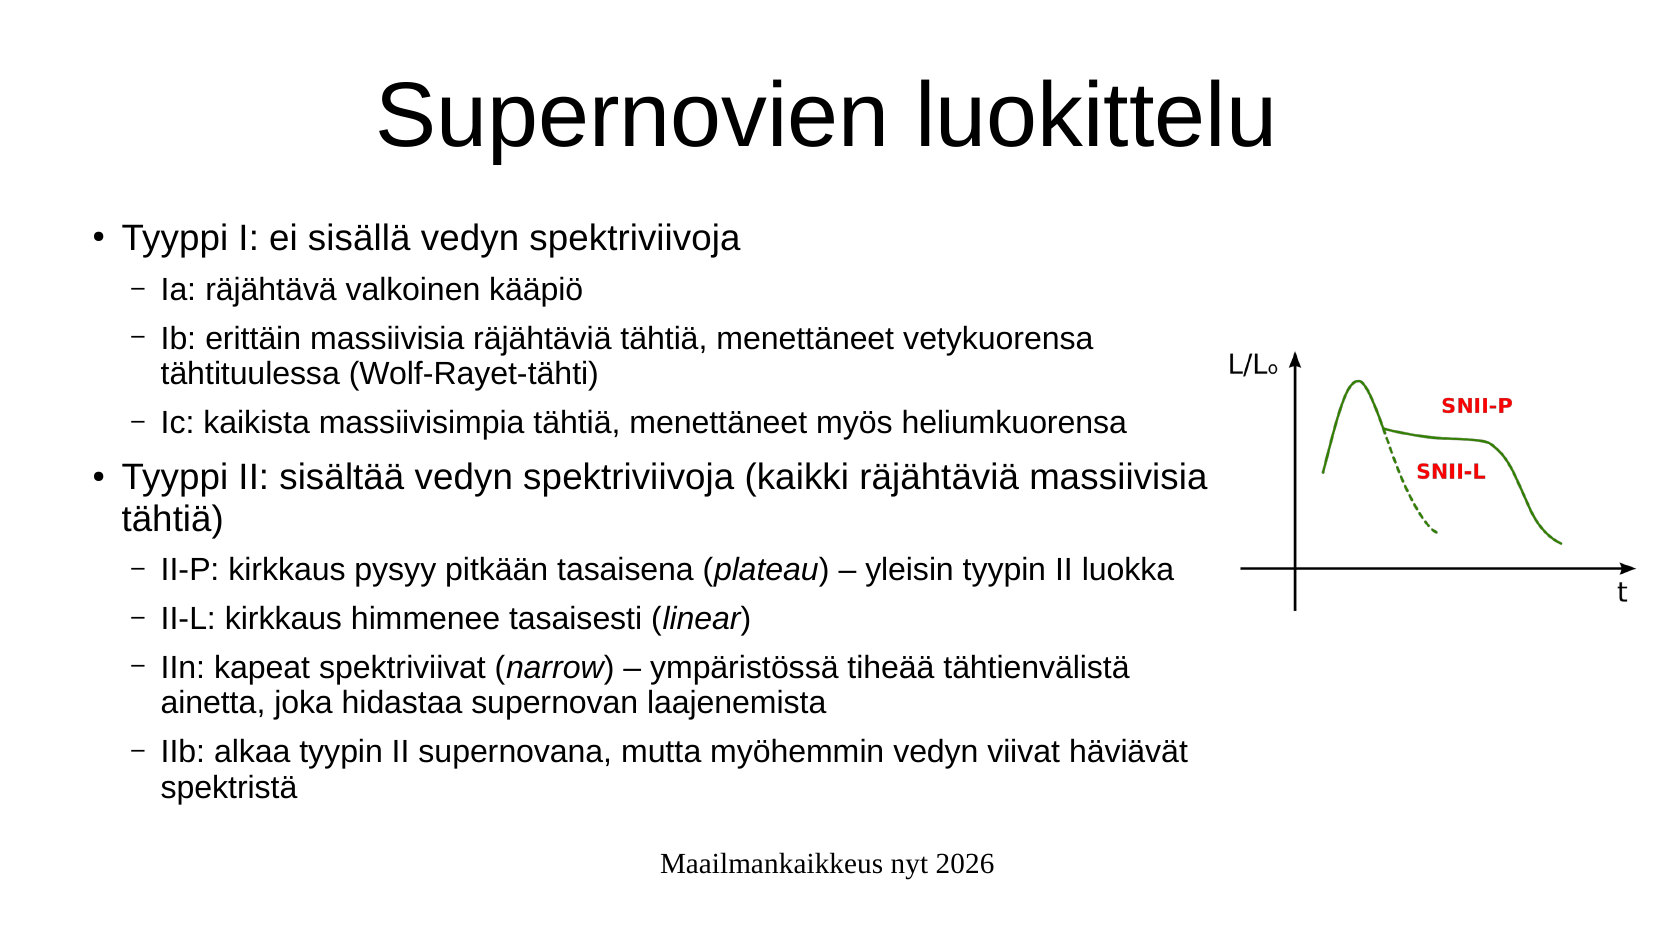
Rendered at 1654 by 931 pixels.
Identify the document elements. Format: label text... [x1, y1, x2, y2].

list Tyyppi I: ei sisällä vedyn spektriviivoja Ia: räjähtävä valkoinen kääpiö Ib: erittäin massiivisia räjähtäviä tähtiä, menettäneet vetykuorensa tähtituulessa (Wolf-Rayet-tähti) Ic: kaikista massiivisimpia tähtiä, menettäneet myös heliumkuorensa Tyyppi II: sisältää vedyn spektriviivoja (kaikki räjähtäviä massiivisia tähtiä) II-P: kirkkaus pysyy pitkään tasaisena (plateau) – yleisin tyypin II luokka II-L: kirkkaus himmenee tasaisesti (linear) IIn: kapeat spektriviivat (narrow) – ympäristössä tiheää tähtienvälistä ainetta, joka hidastaa supernovan laajenemista IIb: alkaa tyypin II supernovana, mutta myöhemmin vedyn viivat häviävät spektristä [82, 217, 1241, 815]
title Supernovien luokittelu [82, 37, 1571, 193]
picture [1204, 318, 1654, 637]
